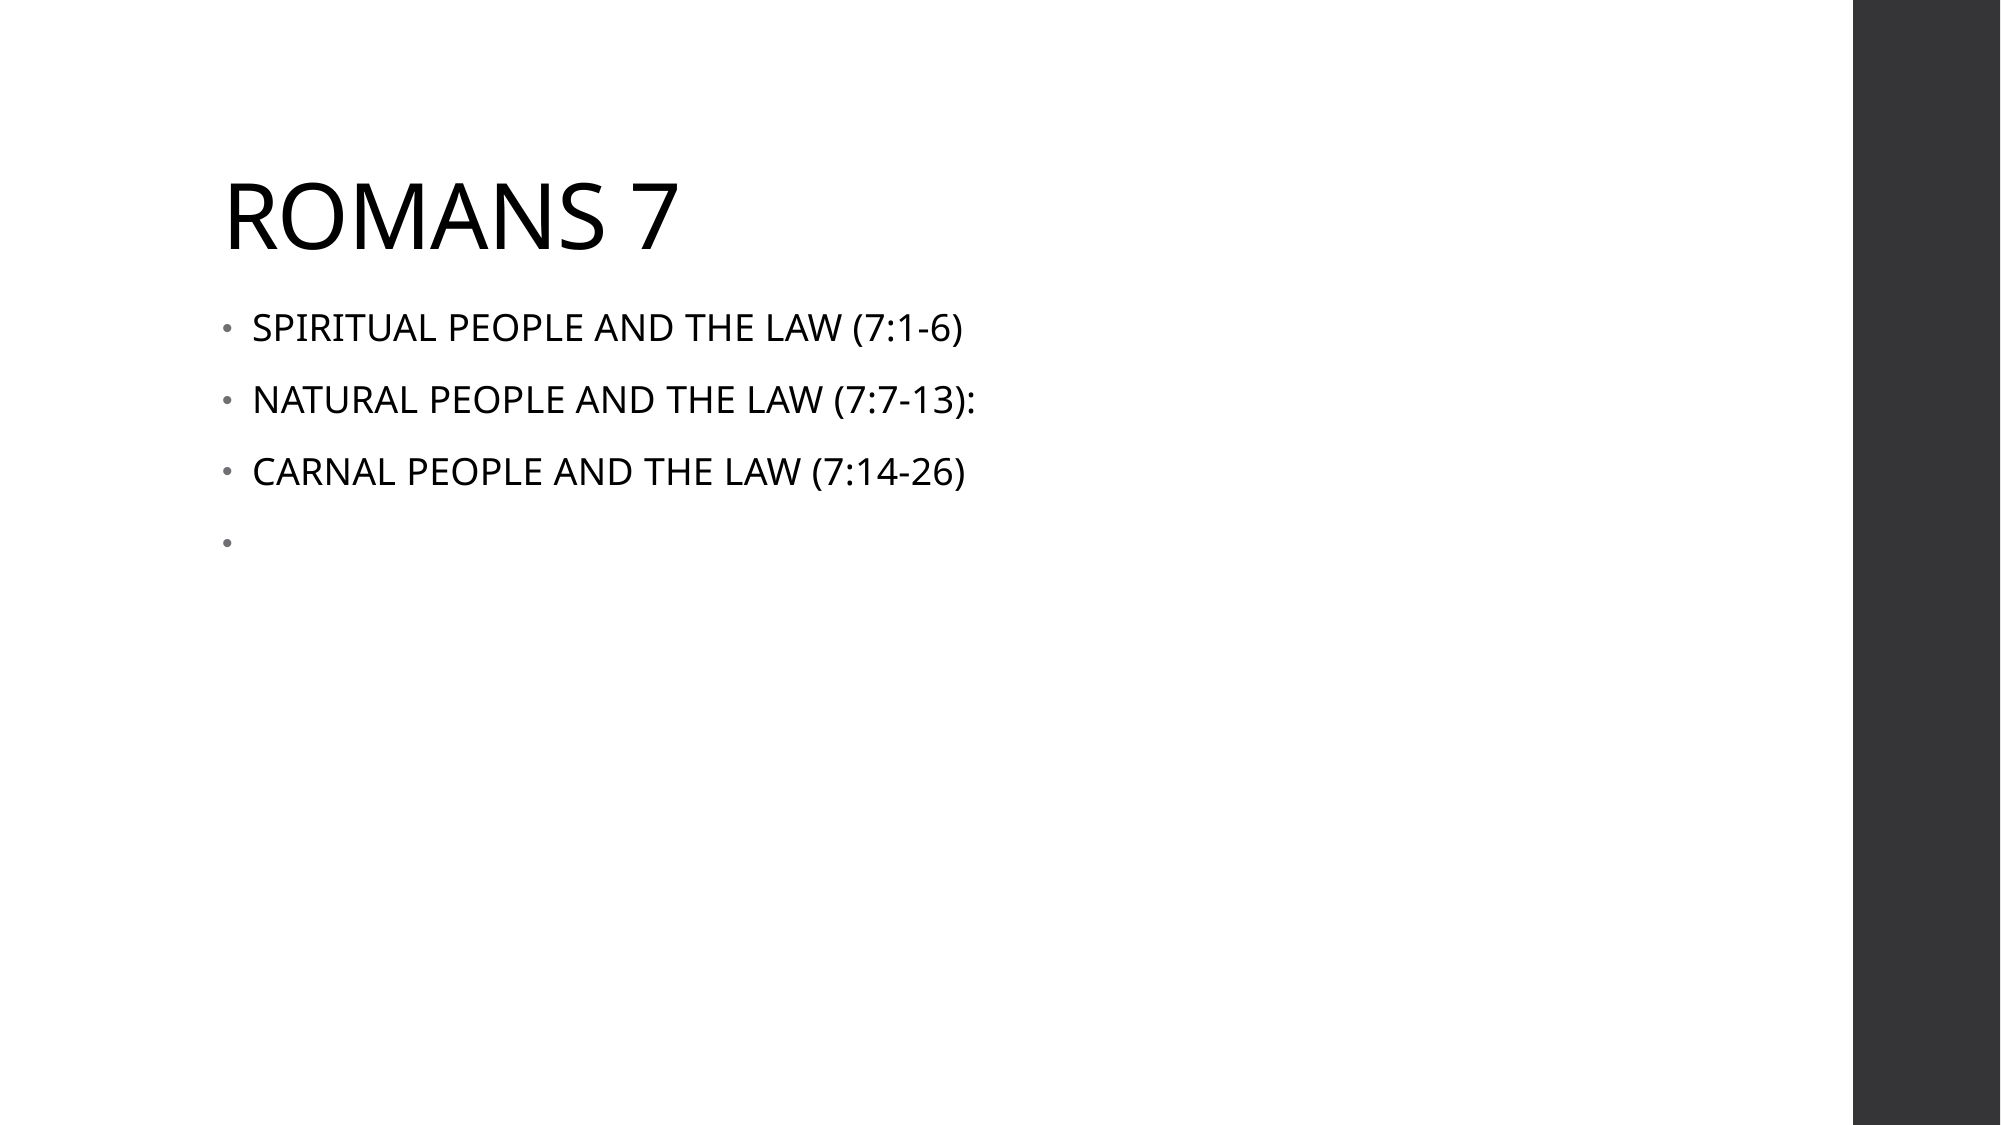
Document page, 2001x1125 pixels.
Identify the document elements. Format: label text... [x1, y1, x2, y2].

list SPIRITUAL PEOPLE AND THE LAW (7:1-6) NATURAL PEOPLE AND THE LAW (7:7-13): CARNAL PEOPLE AND THE LAW (7:14-26) [206, 299, 1617, 1014]
title ROMANS 7 [206, 60, 1797, 278]
